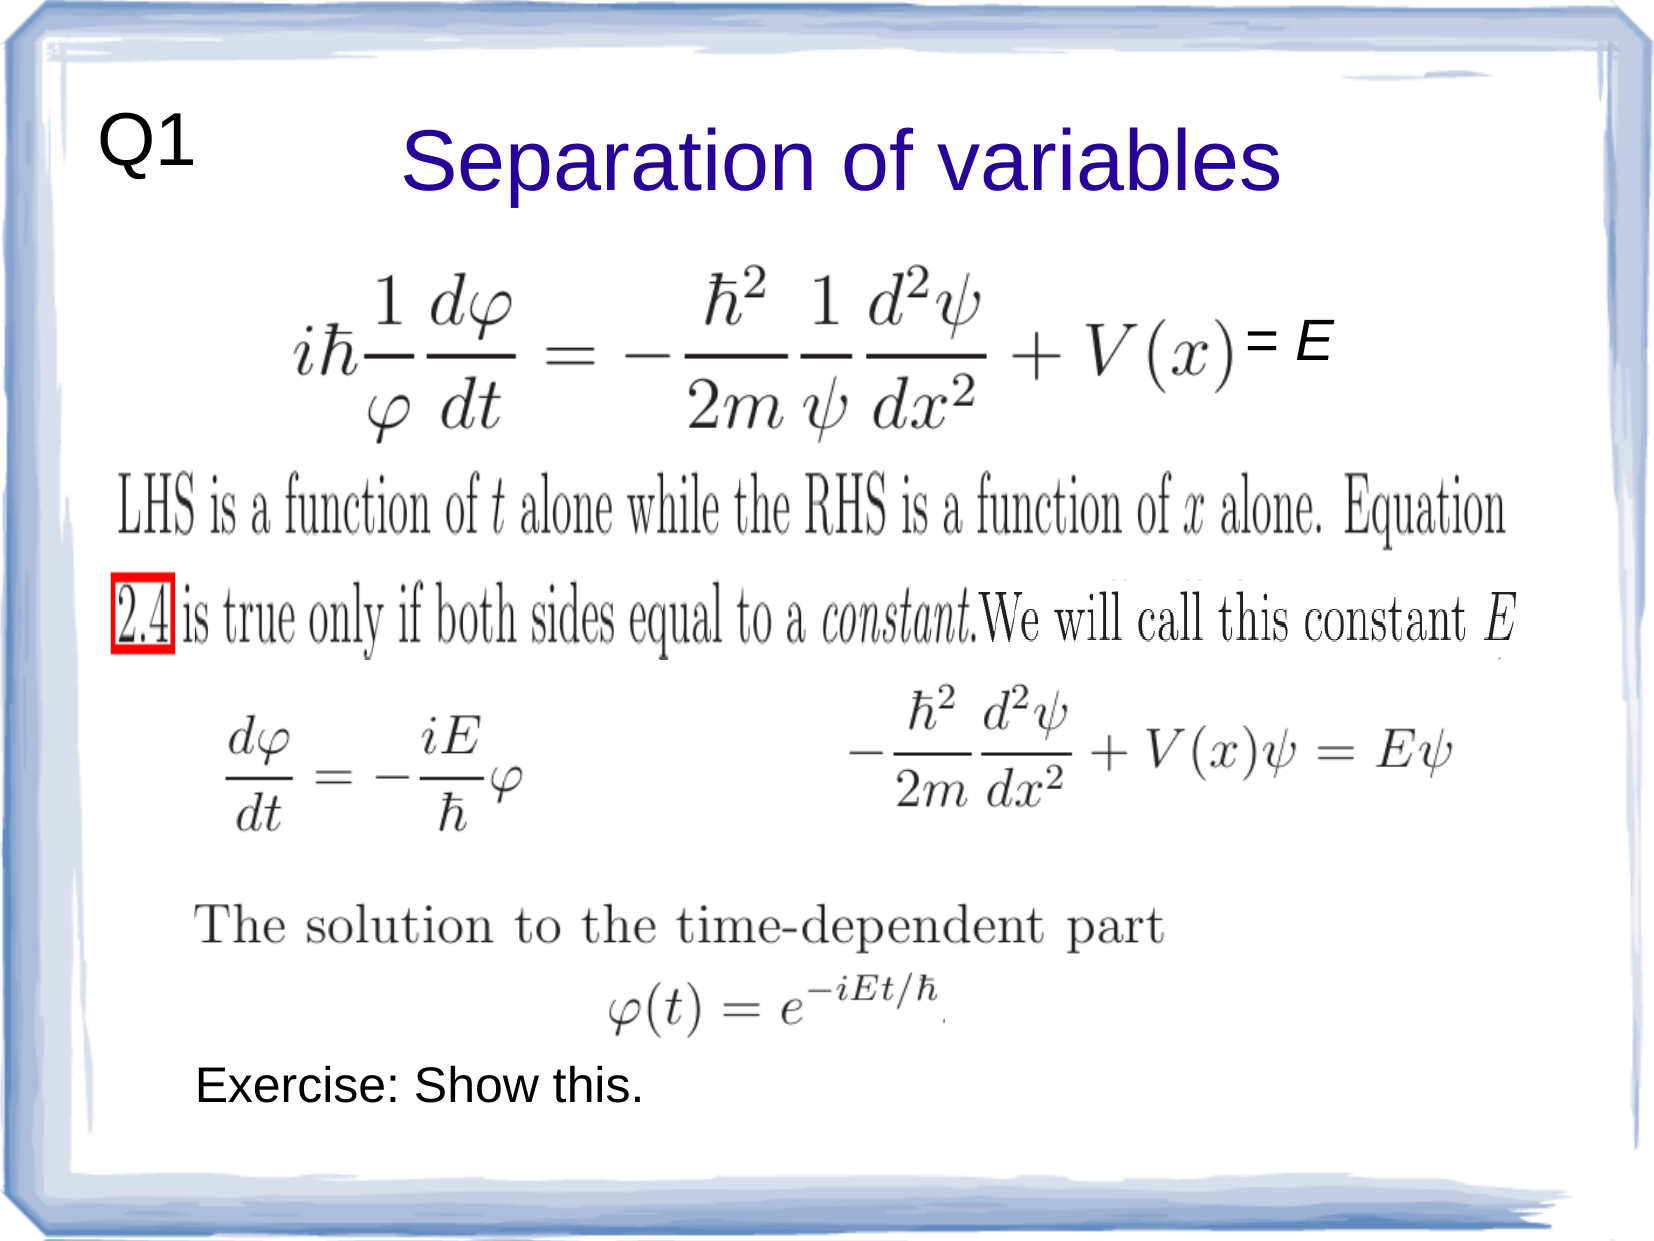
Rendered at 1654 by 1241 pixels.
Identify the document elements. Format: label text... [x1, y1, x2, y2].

picture [0, 0, 1654, 1241]
text_box Exercise: Show this. [179, 1049, 1110, 1121]
subtitle [118, 324, 1571, 1144]
text_box = E [1230, 299, 1571, 380]
title Separation of variables [82, 49, 1571, 257]
text_box Q1 [82, 90, 346, 189]
